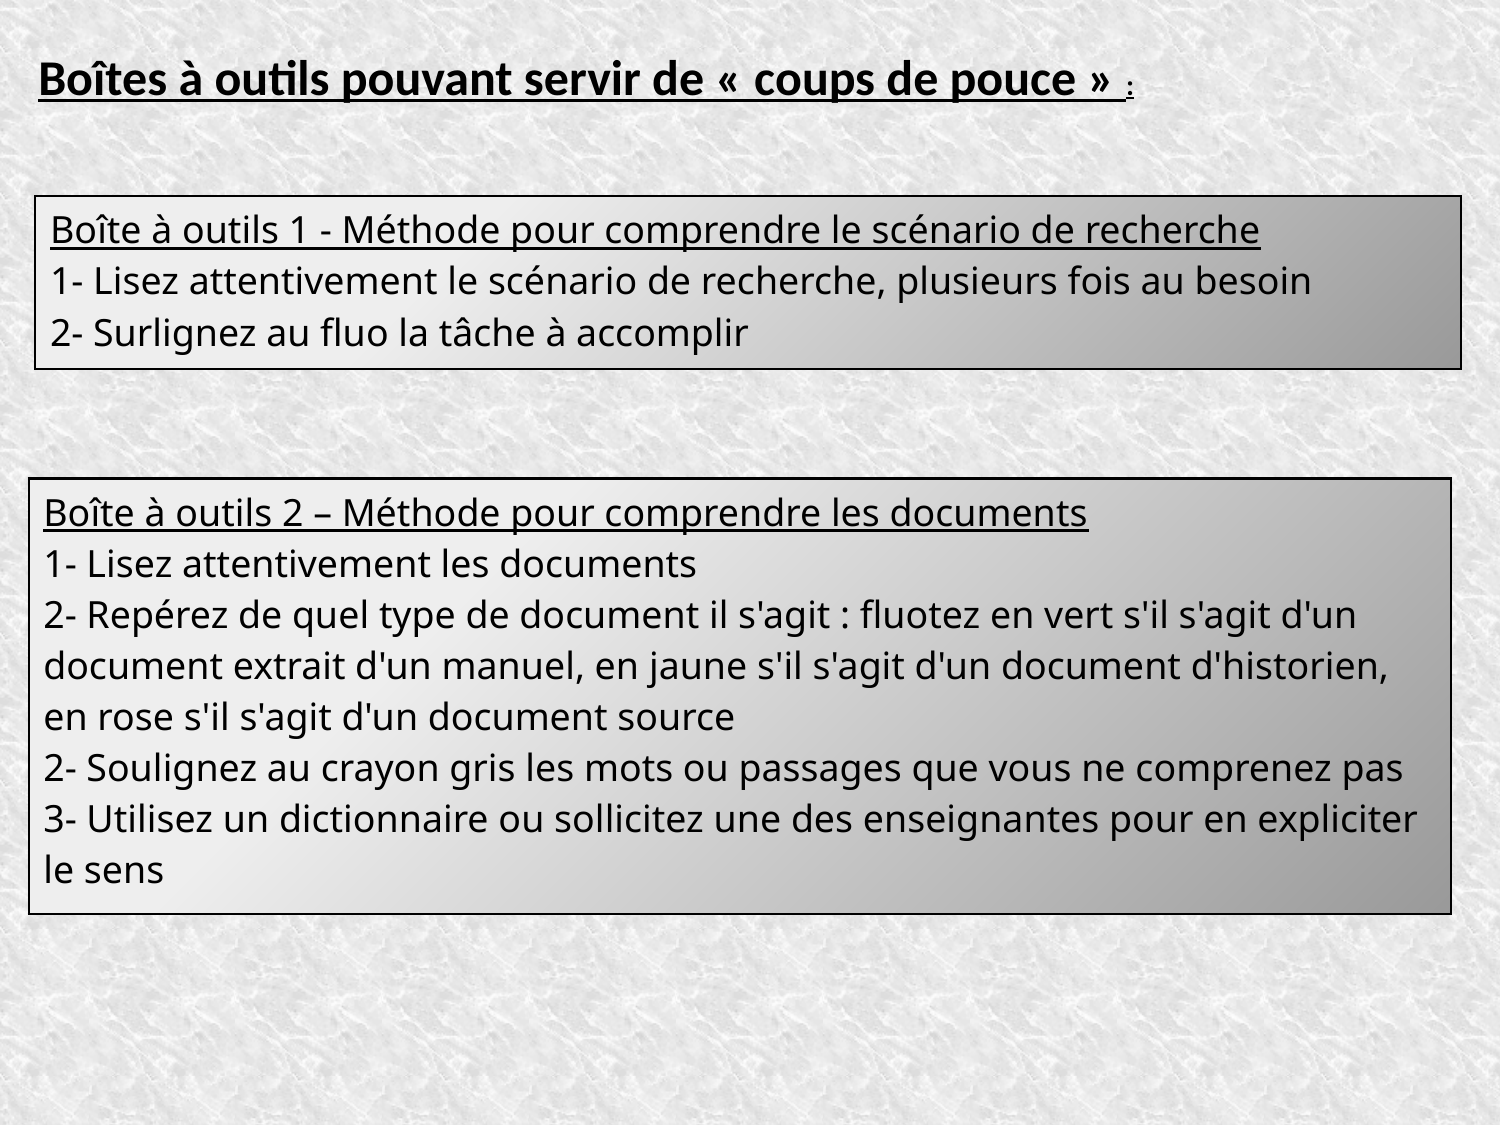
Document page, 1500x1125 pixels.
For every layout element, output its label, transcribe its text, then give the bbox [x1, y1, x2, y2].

picture [0, 0, 1500, 1125]
text_box Boîtes à outils pouvant servir de « coups de pouce » : [23, 50, 1500, 127]
table_header Boîte à outils 2 – Méthode pour comprendre les documents 1- Lisez attentivement les documents 2- Repérez de quel type de document il s'agit : fluotez en vert s'il s'agit d'un document extrait d'un manuel, en jaune s'il s'agit d'un document d'historien, en rose s'il s'agit d'un document source 2- Soulignez au crayon gris les mots ou passages que vous ne comprenez pas 3- Utilisez un dictionnaire ou sollicitez une des enseignantes pour en expliciter le sens [30, 480, 1450, 913]
table_header Boîte à outils 1 - Méthode pour comprendre le scénario de recherche 1- Lisez attentivement le scénario de recherche, plusieurs fois au besoin 2- Surlignez au fluo la tâche à accomplir [36, 197, 1460, 368]
